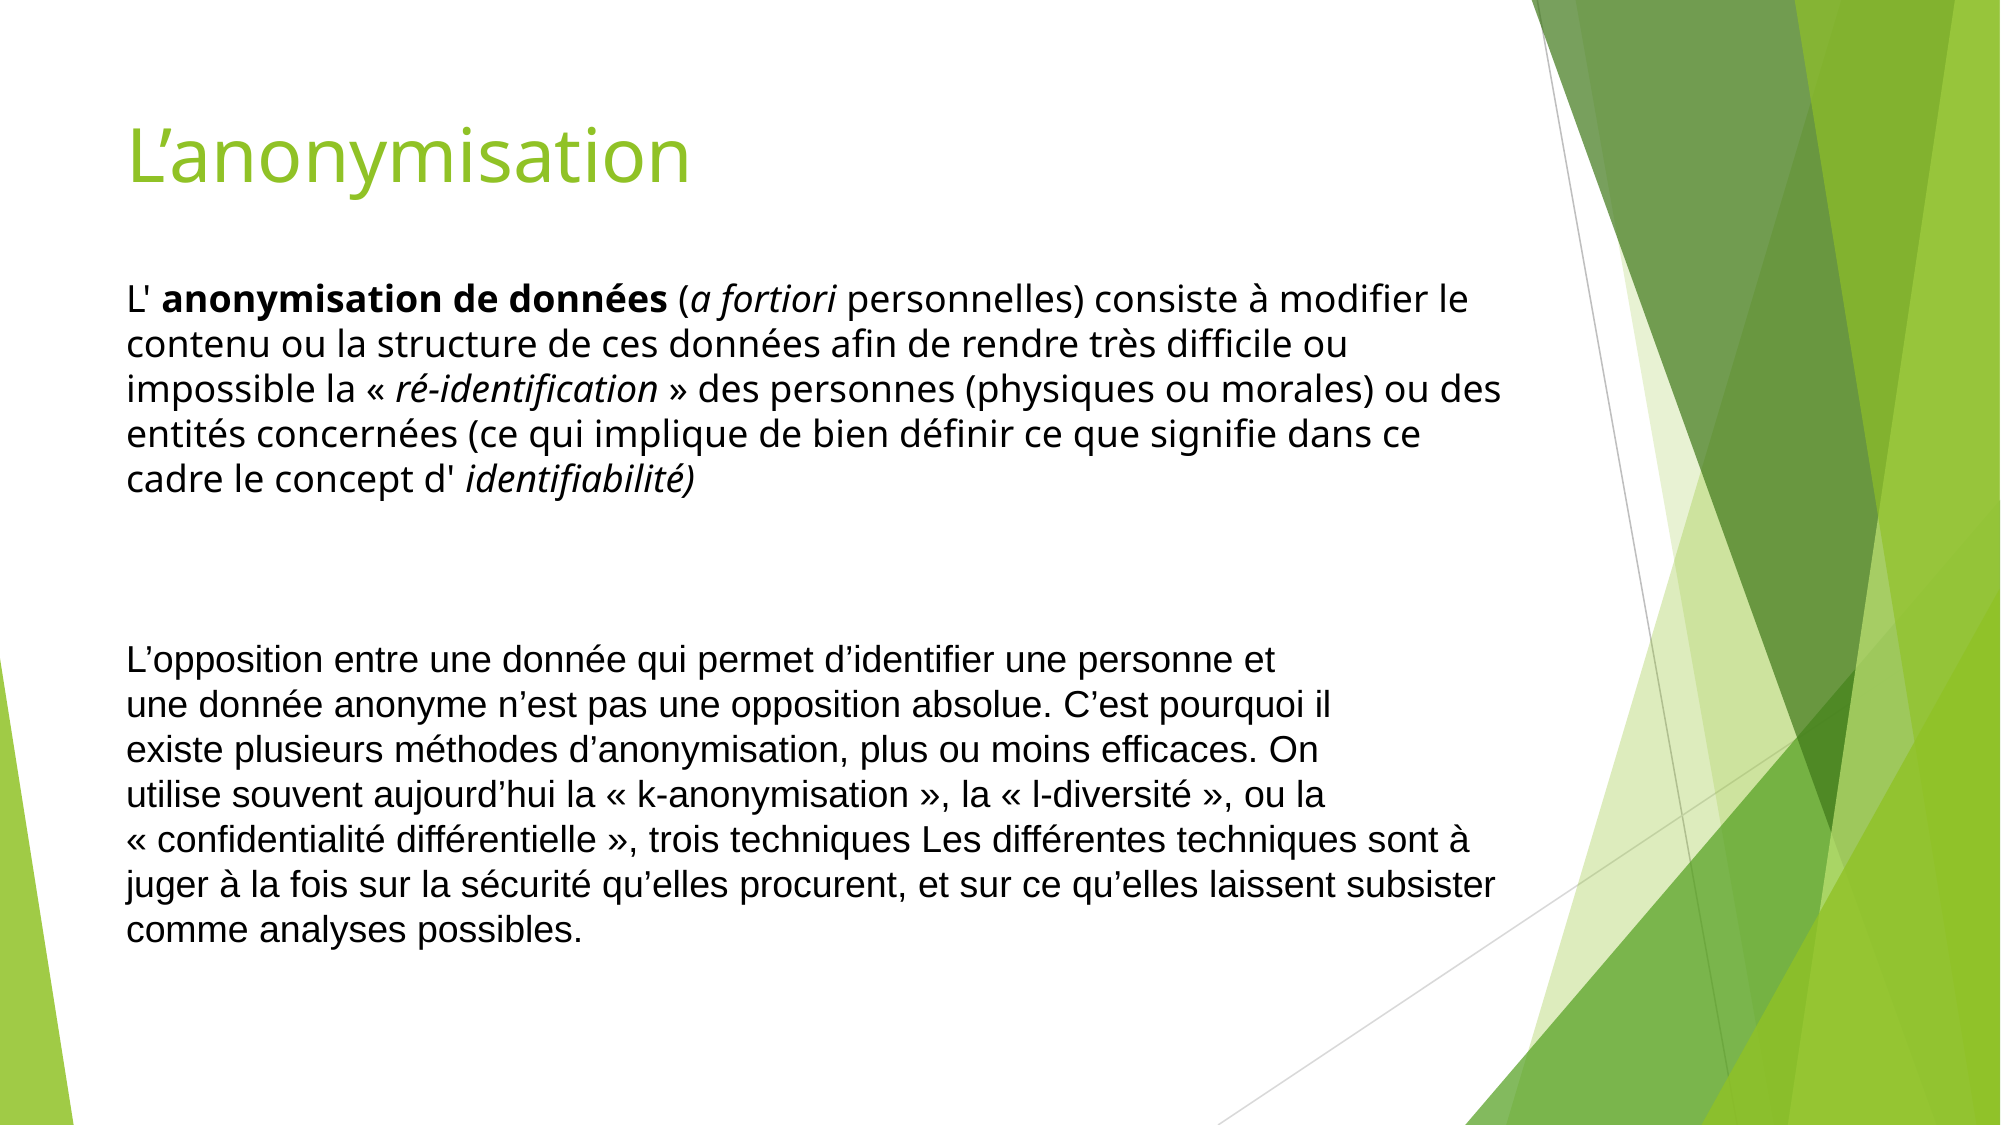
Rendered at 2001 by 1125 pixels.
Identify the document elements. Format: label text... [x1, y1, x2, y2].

title L’anonymisation [111, 99, 1522, 317]
text_box L' anonymisation de données (a fortiori personnelles) consiste à modifier le contenu ou la structure de ces données afin de rendre très difficile ou impossible la « ré-identification » des personnes (physiques ou morales) ou des entités concernées (ce qui implique de bien définir ce que signifie dans ce cadre le concept d' identifiabilité) L’opposition entre une donnée qui permet d’identifier une personne et une donnée anonyme n’est pas une opposition absolue. C’est pourquoi il existe plusieurs méthodes d’anonymisation, plus ou moins efficaces. On utilise souvent aujourd’hui la « k-anonymisation », la « l-diversité », ou la « confidentialité différentielle », trois techniques Les différentes techniques sont à juger à la fois sur la sécurité qu’elles procurent, et sur ce qu’elles laissent subsister comme analyses possibles. [111, 267, 1521, 958]
